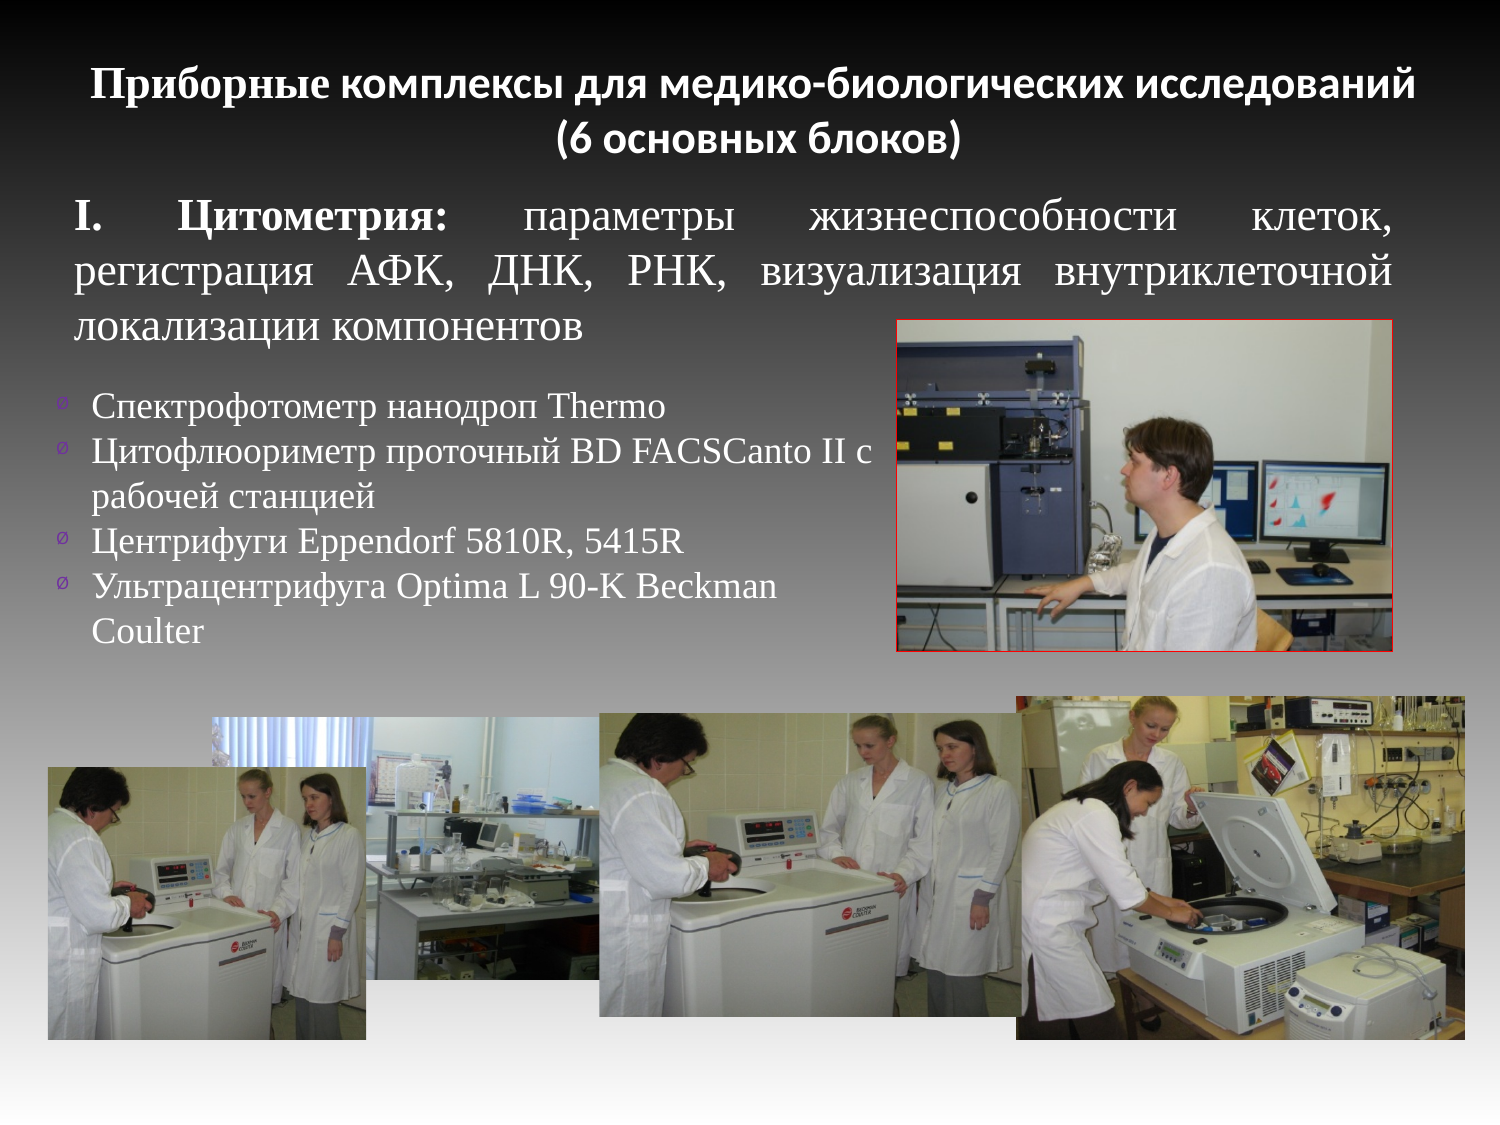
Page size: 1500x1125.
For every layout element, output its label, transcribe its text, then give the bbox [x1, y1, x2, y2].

list I. Цитометрия: параметры жизнеспособности клеток, регистрация АФК, ДНК, РНК, визуализация внутриклеточной локализации компонентов [59, 177, 1409, 767]
picture [47, 696, 1465, 1040]
text_box Спектрофотометр нанодроп Thermo Цитофлюориметр проточный BD FACSCanto II с рабочей станцией Центрифуги Eppendorf 5810R, 5415R Ультрацентрифуга Optima L 90-K Beckman Coulter [41, 373, 904, 659]
picture [896, 319, 1393, 652]
title Приборные комплексы для медико-биологических исследований (6 основных блоков) [17, 45, 1500, 233]
